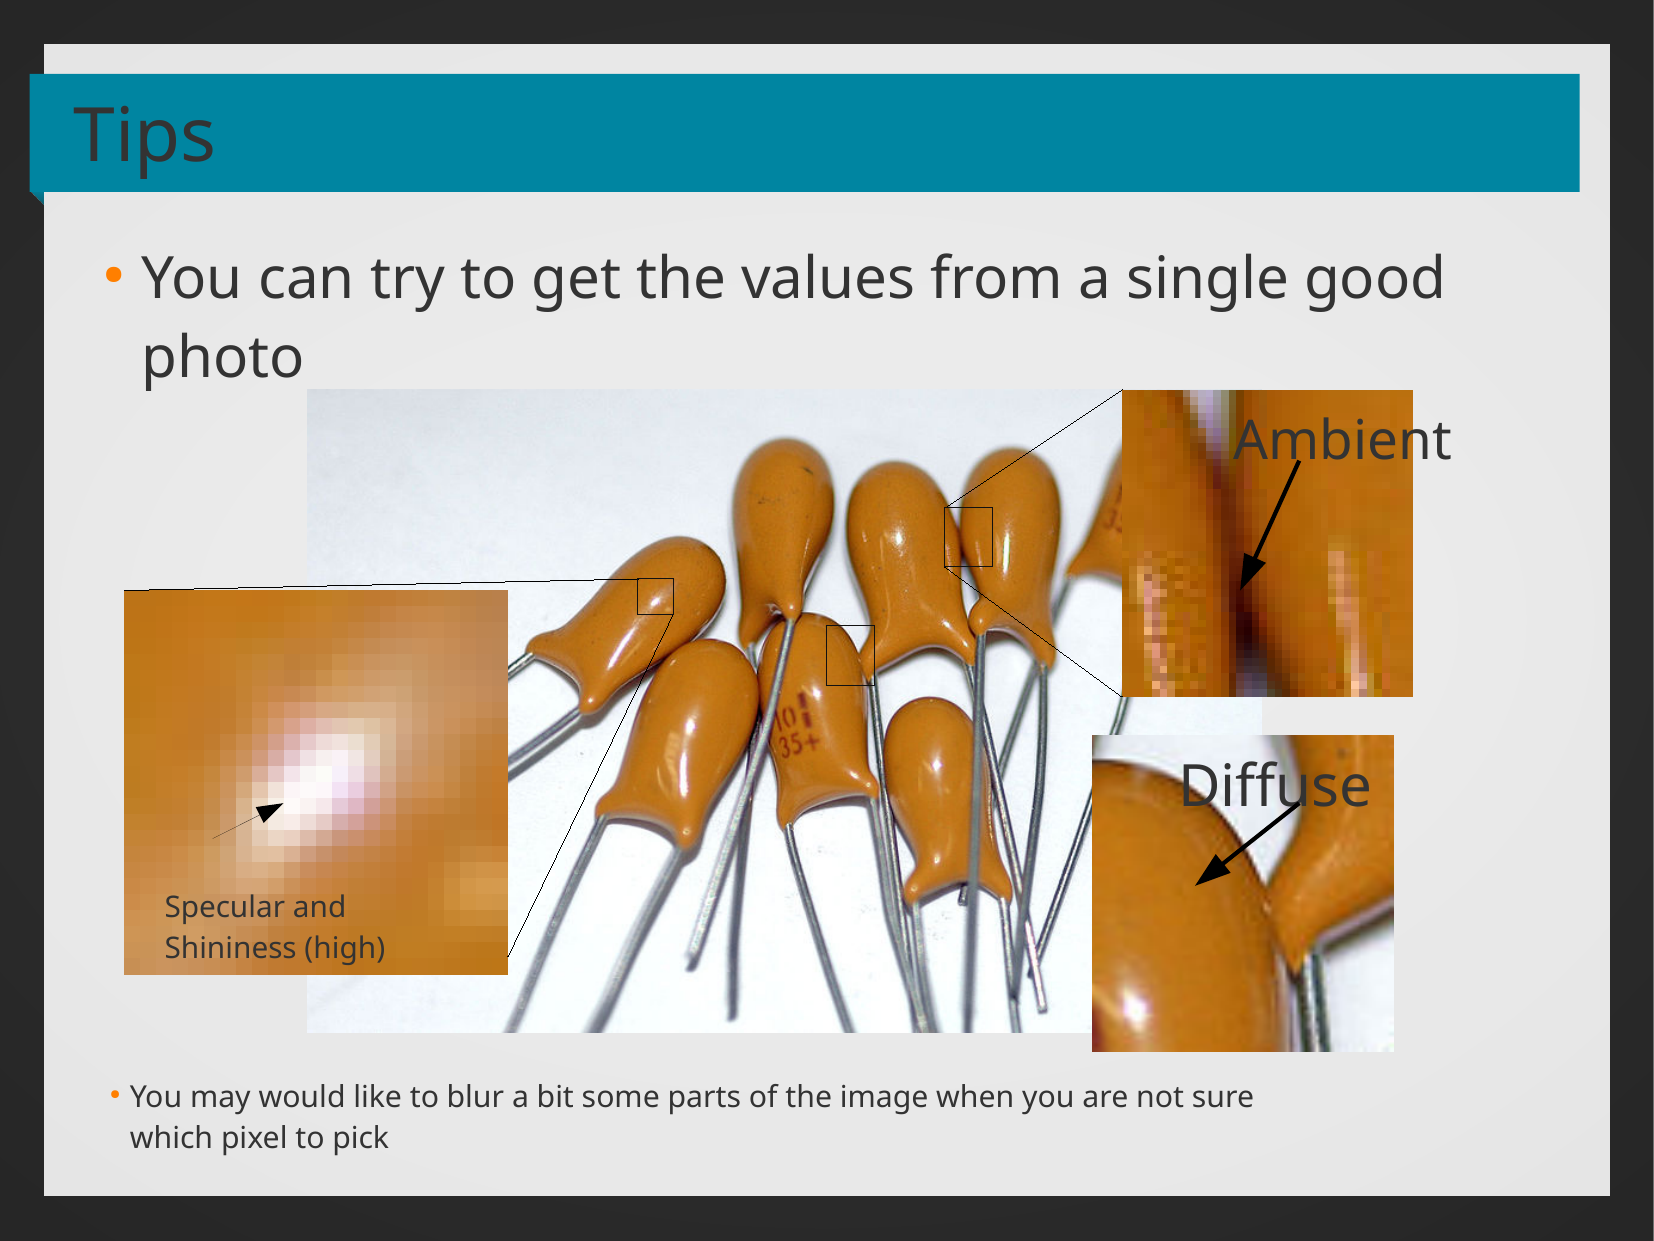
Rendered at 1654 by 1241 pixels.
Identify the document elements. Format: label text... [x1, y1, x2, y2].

list You can try to get the values from a single good photo [73, 236, 1580, 1167]
text_box Specular and Shininess (high) [129, 885, 426, 969]
text_box Diffuse [1110, 743, 1406, 827]
text_box You may would like to blur a bit some parts of the image when you are not sure which pixel to pick [94, 1074, 1288, 1158]
title Tips [73, 73, 1565, 192]
picture [124, 389, 1413, 1052]
text_box Ambient [1169, 401, 1465, 485]
